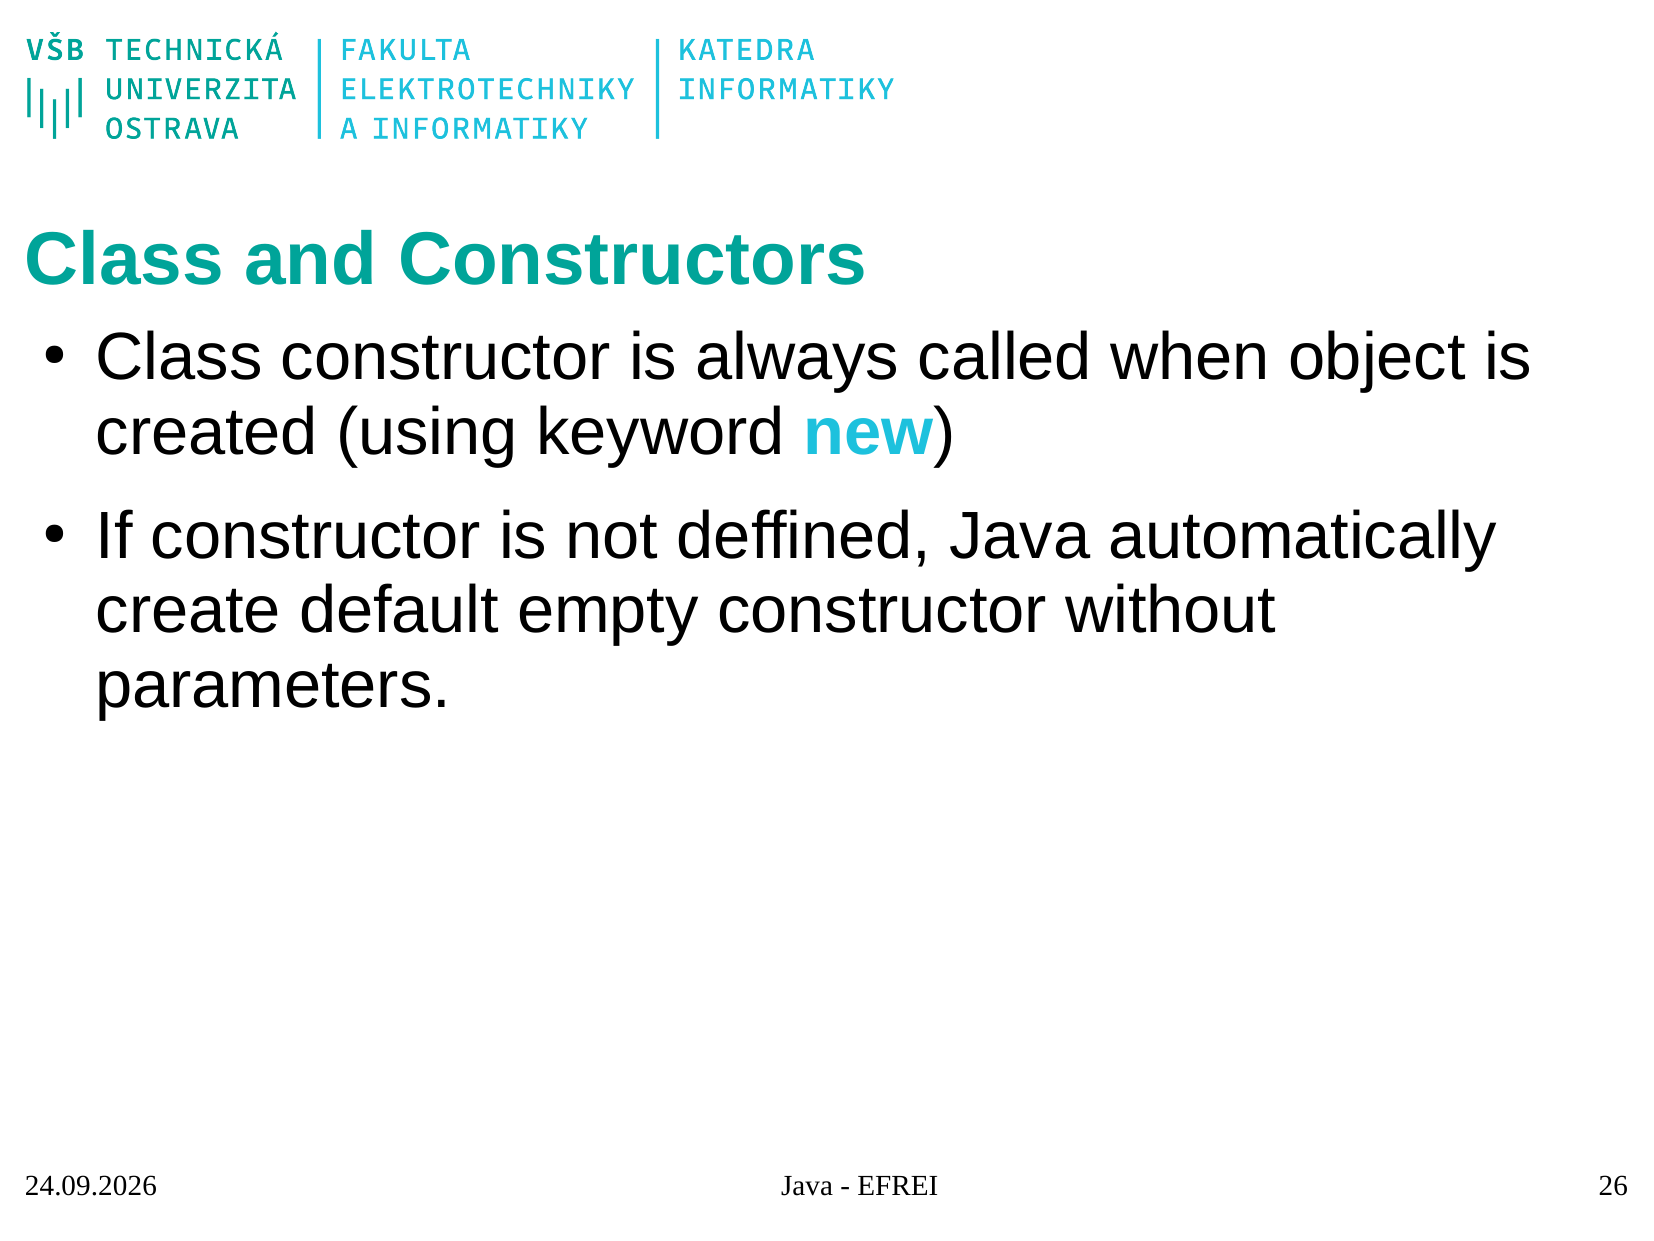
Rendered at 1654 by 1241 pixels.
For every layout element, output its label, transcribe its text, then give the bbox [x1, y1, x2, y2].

title Class and Constructors [24, 169, 1629, 300]
picture [26, 31, 894, 139]
list Class constructor is always called when object is created (using keyword new) If constructor is not deffined, Java automatically create default empty constructor without parameters. [24, 318, 1629, 1146]
